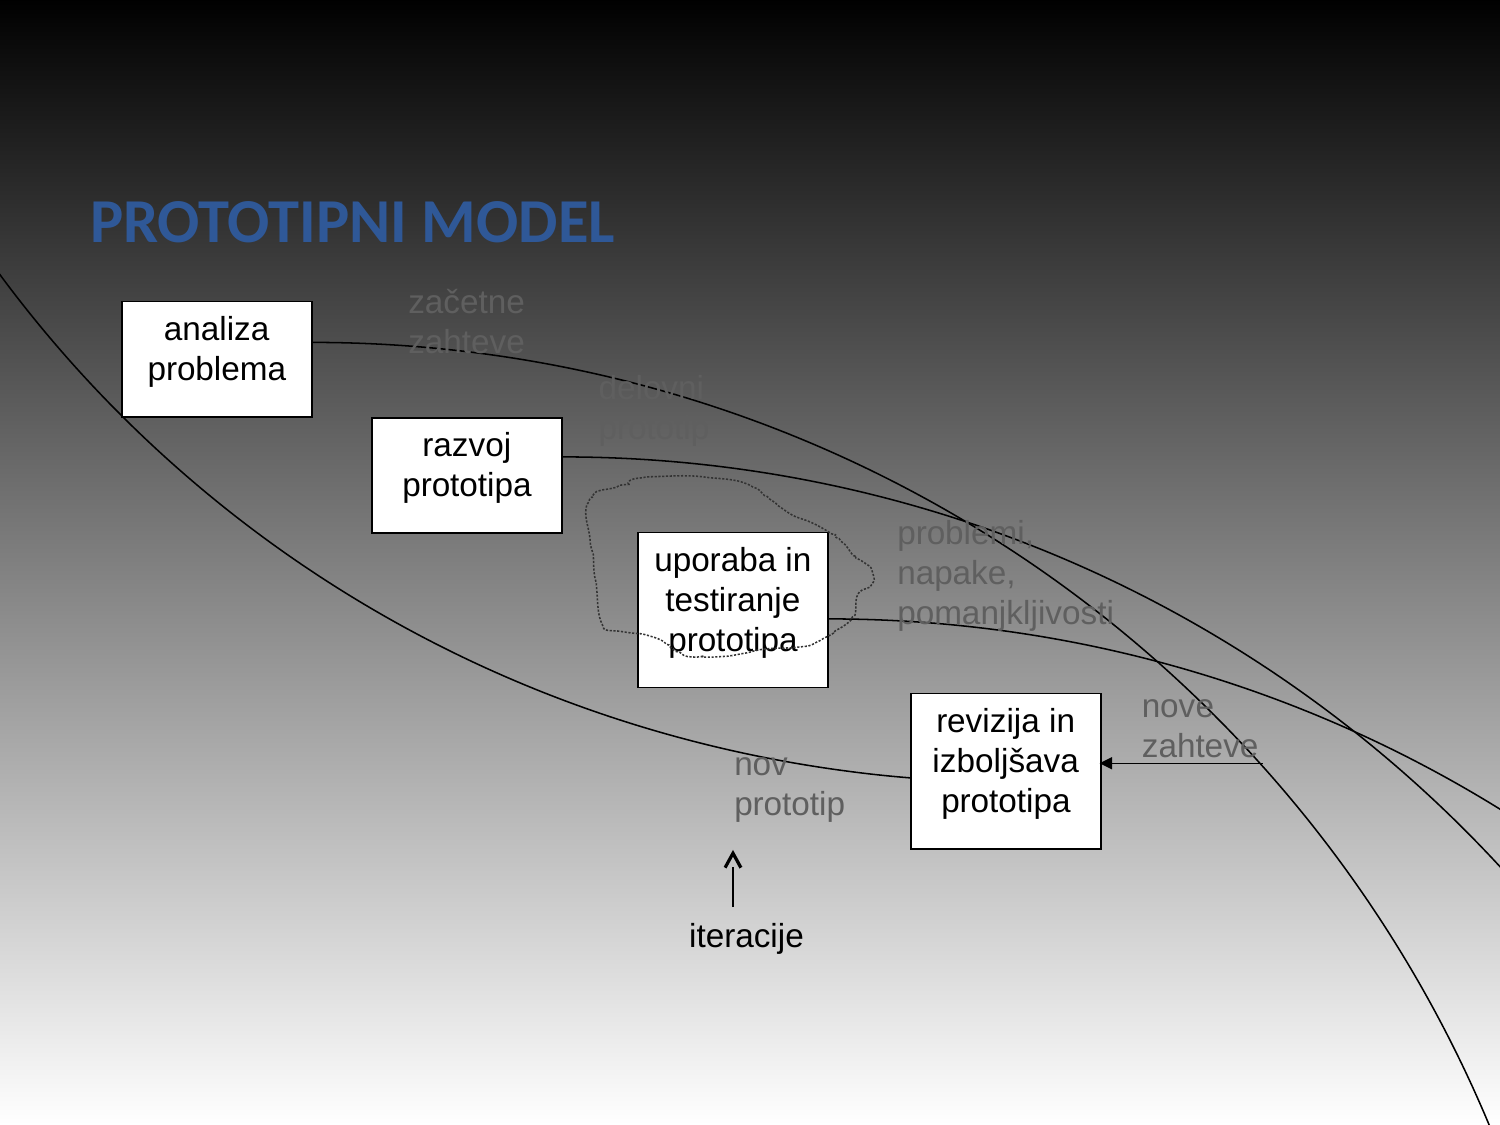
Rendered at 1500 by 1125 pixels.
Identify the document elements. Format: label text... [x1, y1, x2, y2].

title PROTOTIPNI MODEL [75, 0, 1425, 263]
text_box delovni prototip [583, 359, 747, 475]
text_box analiza problema [121, 301, 312, 417]
text_box revizija in izboljšava prototipa [910, 693, 1101, 849]
text_box razvoj prototipa [371, 417, 563, 534]
text_box uporaba in testiranje prototipa [637, 532, 829, 688]
text_box začetne zahteve [393, 272, 557, 388]
text_box nove zahteve [1126, 676, 1317, 821]
text_box nov prototip [719, 734, 883, 850]
text_box problemi, napake, pomanjkljivosti [882, 503, 1164, 648]
text_box iteracije [610, 907, 883, 1024]
